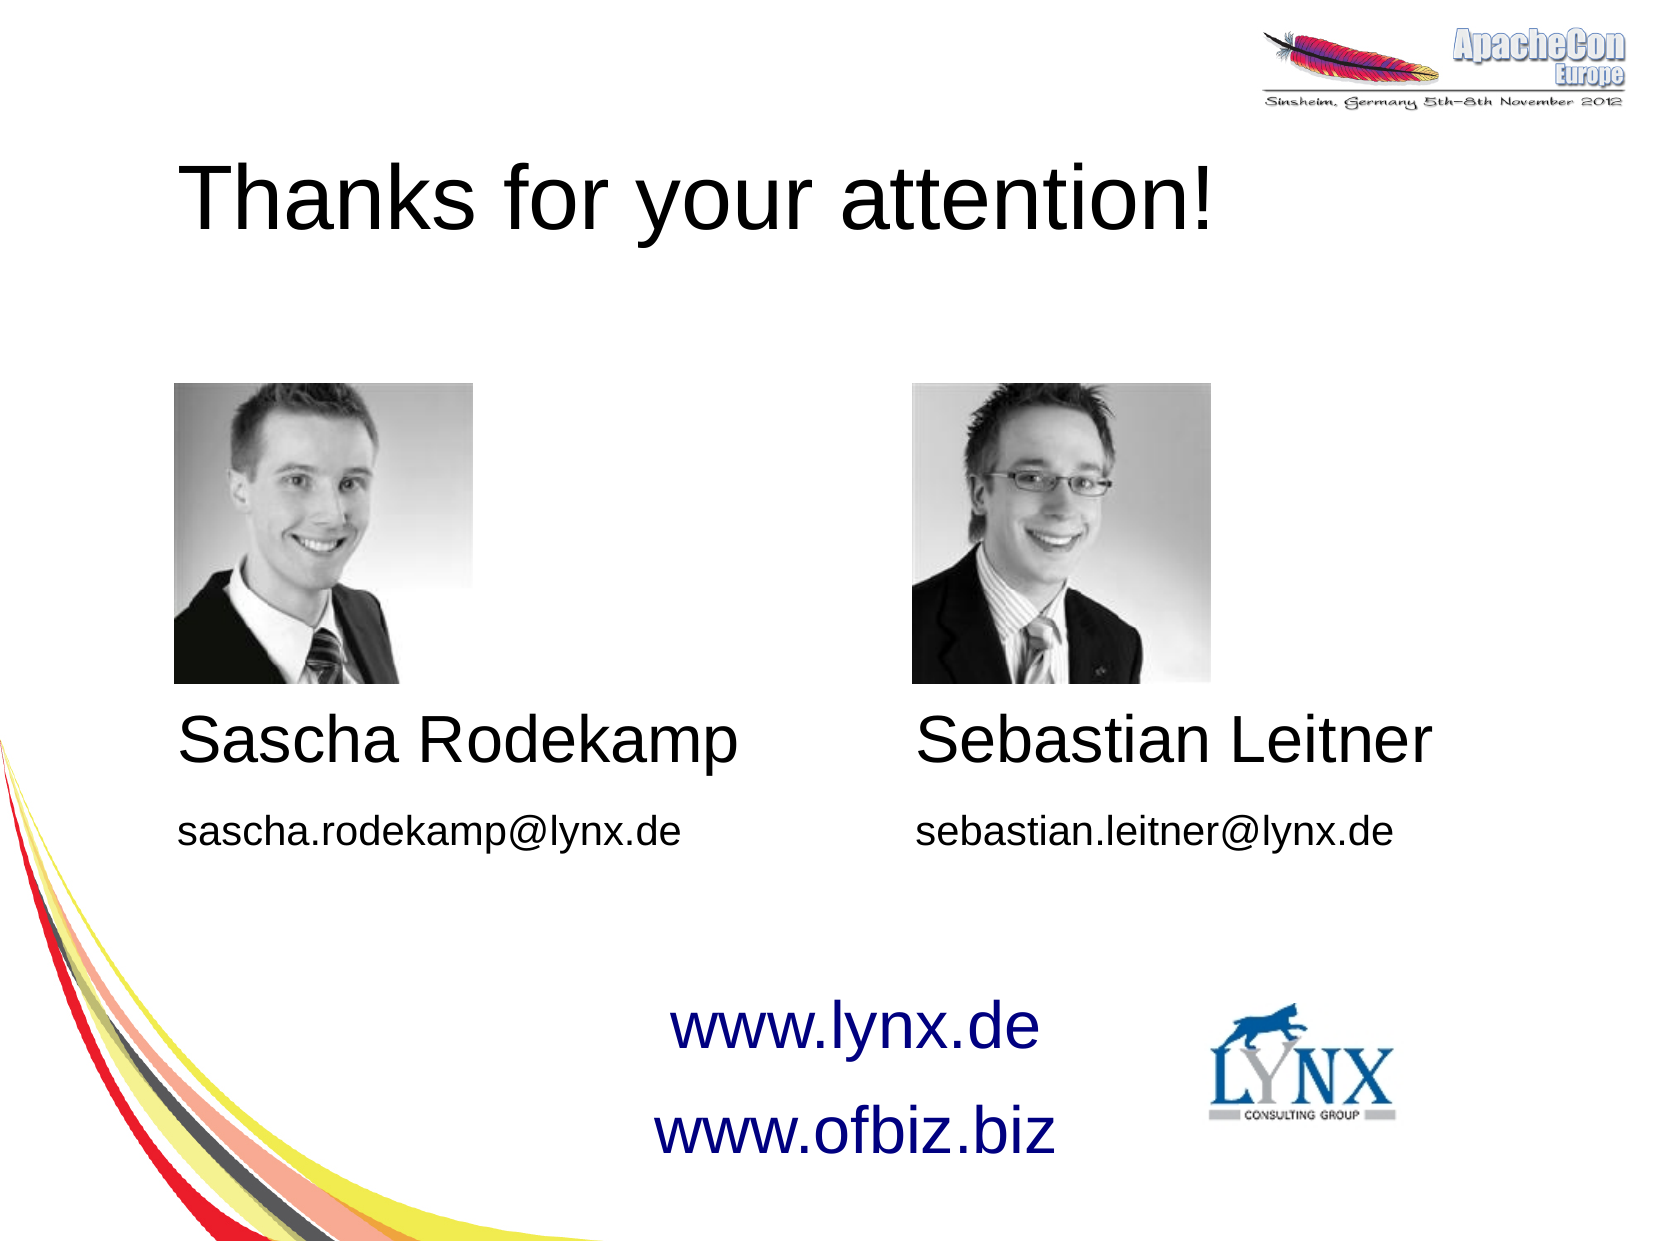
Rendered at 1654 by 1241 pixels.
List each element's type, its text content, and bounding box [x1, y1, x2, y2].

picture [0, 0, 1654, 1241]
list Sascha Rodekamp Sebastian Leitner sascha.rodekamp@lynx.de sebastian.leitner@lynx.de www.lynx.de www.ofbiz.biz [177, 283, 1536, 1169]
title Thanks for your attention! [177, 141, 1536, 254]
